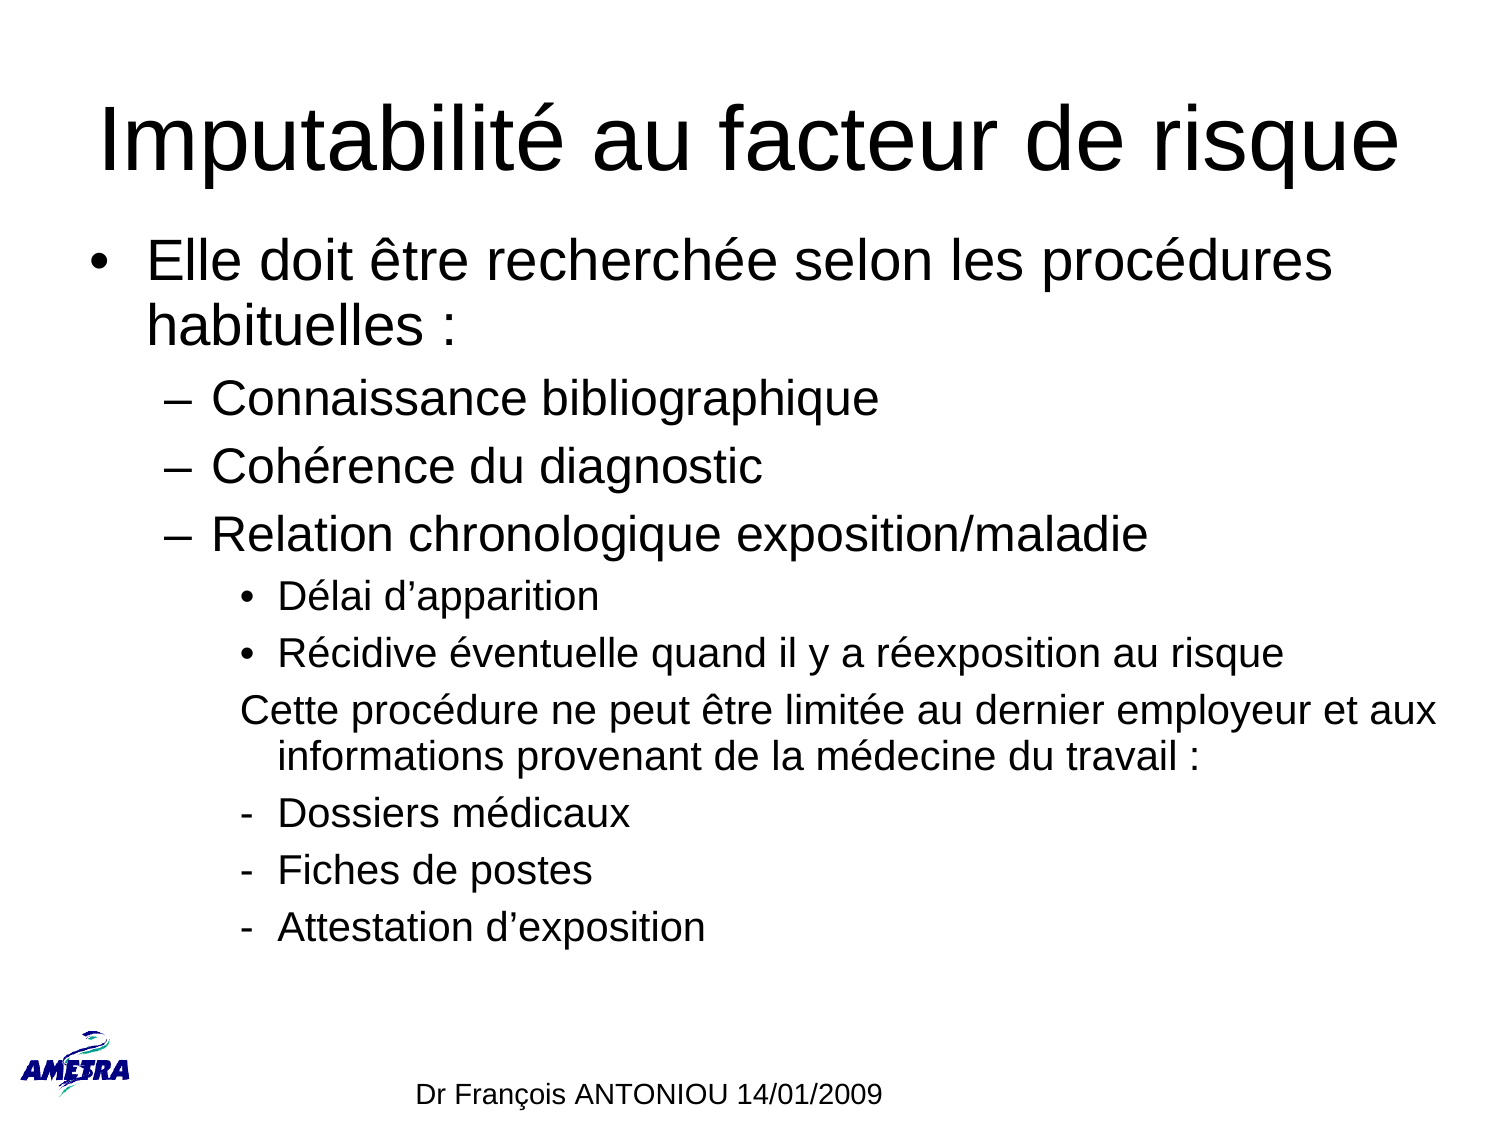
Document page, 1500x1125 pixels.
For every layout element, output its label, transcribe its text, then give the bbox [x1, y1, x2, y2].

list Elle doit être recherchée selon les procédures habituelles : Connaissance bibliographique Cohérence du diagnostic Relation chronologique exposition/maladie Délai d’apparition Récidive éventuelle quand il y a réexposition au risque Cette procédure ne peut être limitée au dernier employeur et aux informations provenant de la médecine du travail : Dossiers médicaux Fiches de postes Attestation d’exposition [75, 220, 1483, 1125]
title Imputabilité au facteur de risque [75, 45, 1426, 220]
picture [0, 1007, 154, 1125]
